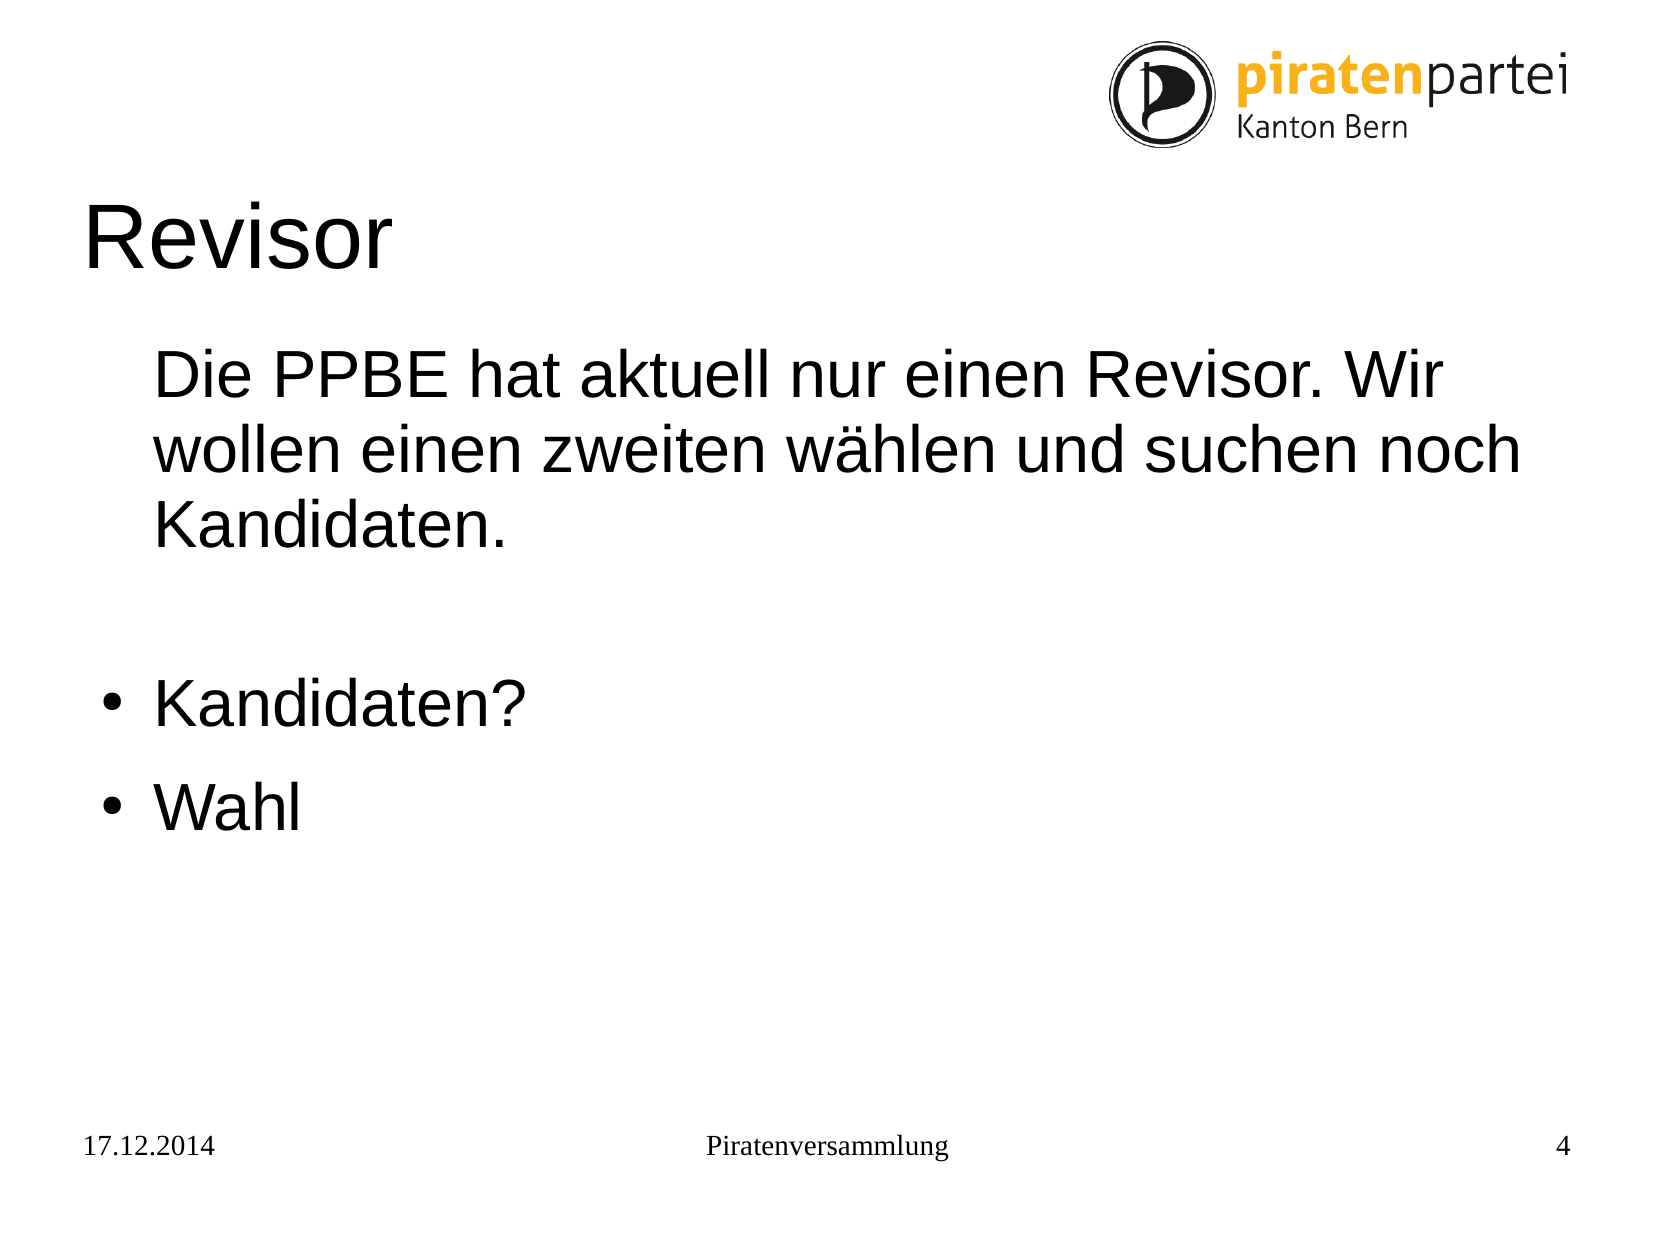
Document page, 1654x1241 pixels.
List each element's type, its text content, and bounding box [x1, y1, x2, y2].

title Revisor [82, 186, 1571, 289]
list Die PPBE hat aktuell nur einen Revisor. Wir wollen einen zweiten wählen und suchen noch Kandidaten. Kandidaten? Wahl [82, 337, 1571, 1057]
picture [1109, 41, 1566, 148]
